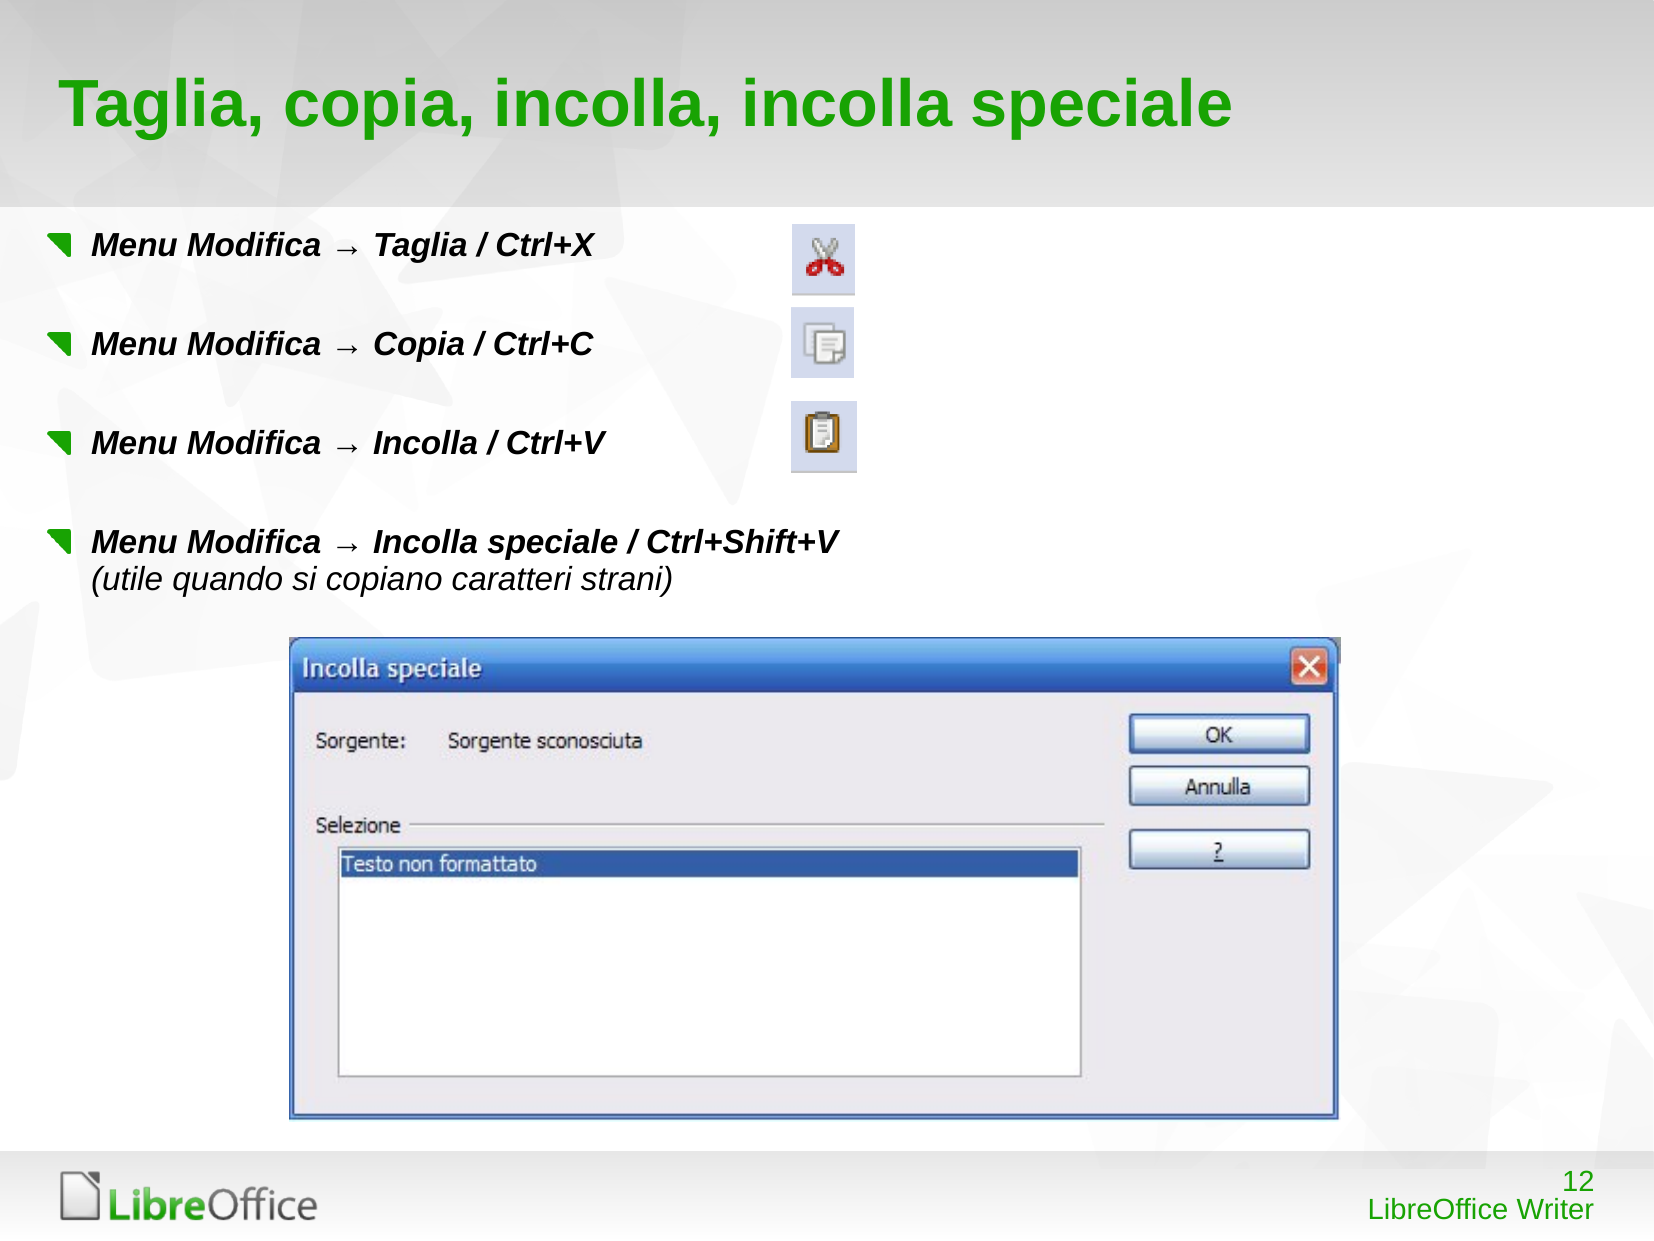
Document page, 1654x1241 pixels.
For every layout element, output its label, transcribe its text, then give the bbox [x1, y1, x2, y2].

picture [791, 401, 857, 473]
list Menu Modifica → Taglia / Ctrl+X Menu Modifica → Copia / Ctrl+C Menu Modifica → Incolla / Ctrl+V Menu Modifica → Incolla speciale / Ctrl+Shift+V (utile quando si copiano caratteri strani) [47, 226, 1583, 602]
picture [41, 1152, 337, 1240]
picture [791, 224, 855, 296]
title Taglia, copia, incolla, incolla speciale [59, 29, 1595, 178]
picture [0, 0, 1654, 1169]
picture [791, 307, 854, 378]
